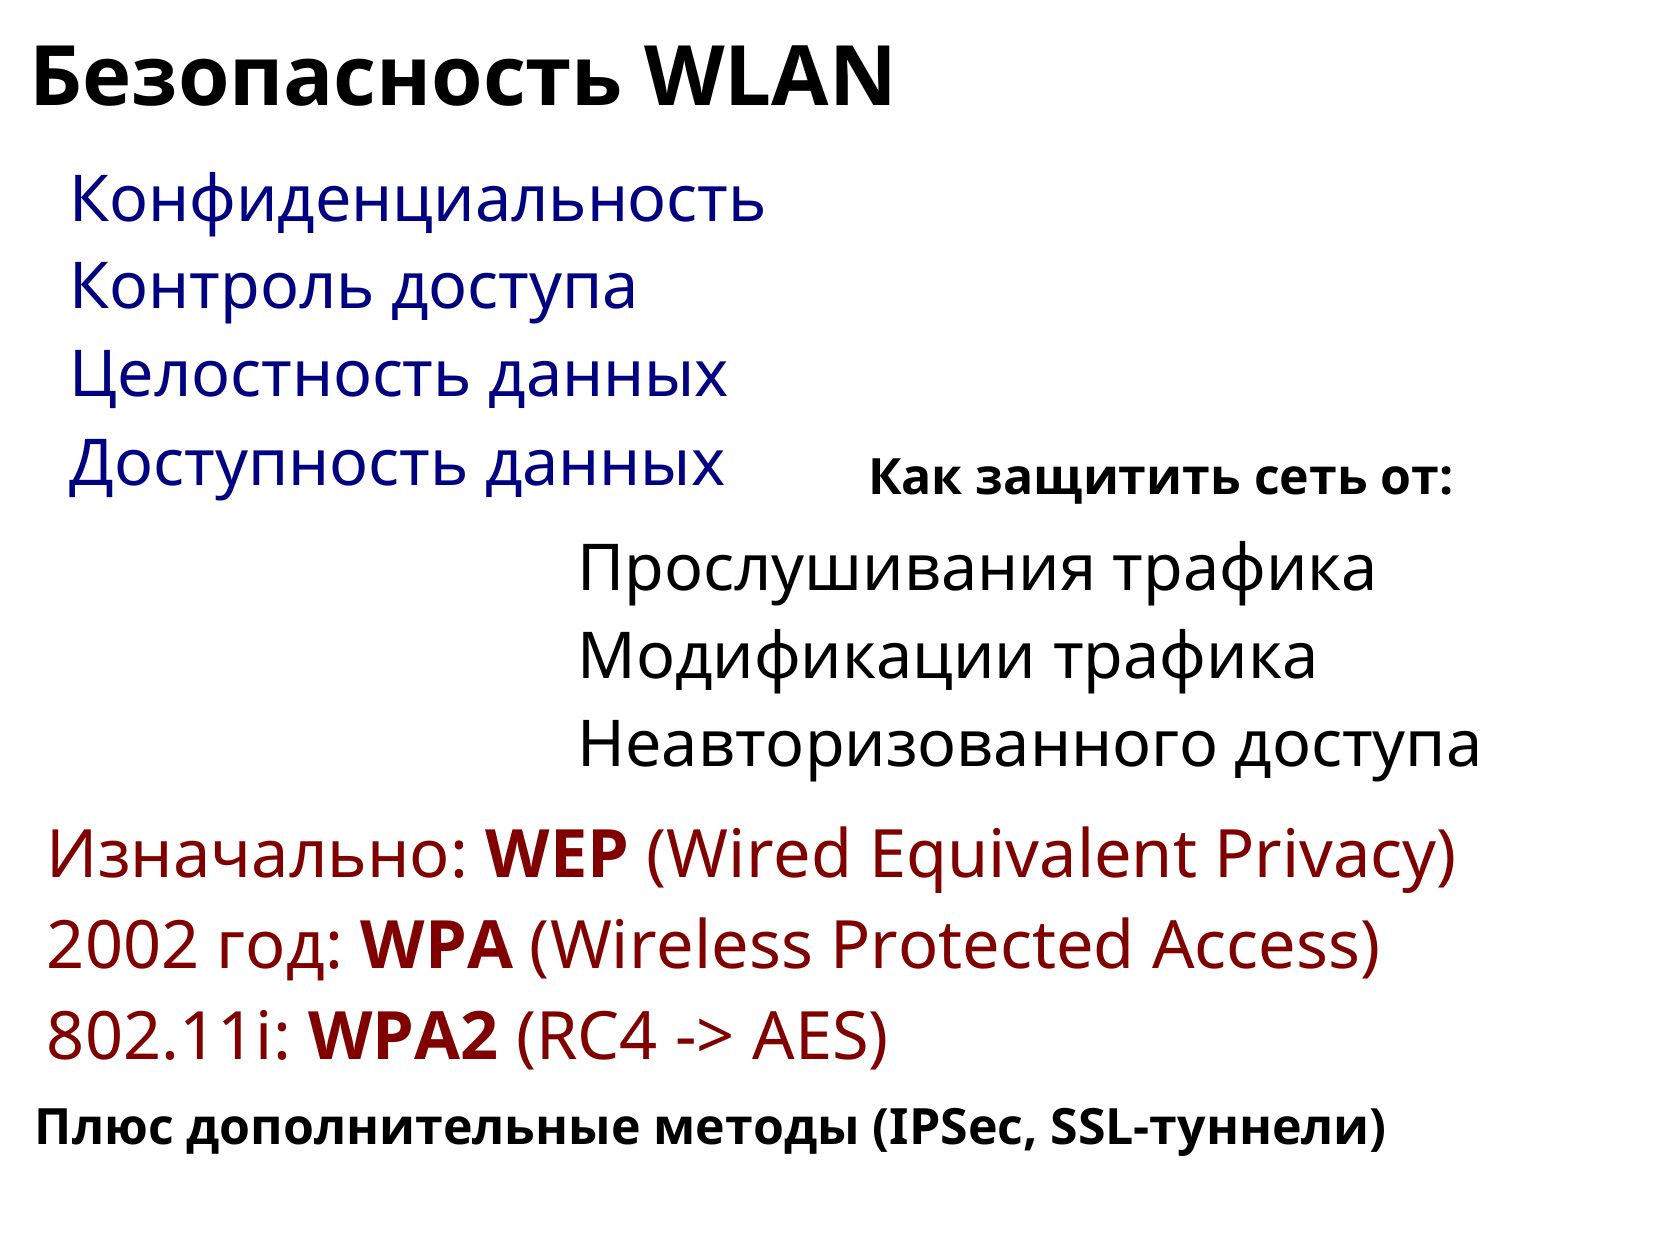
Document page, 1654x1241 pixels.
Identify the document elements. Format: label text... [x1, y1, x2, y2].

text_box Как защитить сеть от: [868, 441, 1501, 502]
text_box Конфиденциальность Контроль доступа Целостность данных Доступность данных [53, 152, 880, 466]
text_box Изначально: WEP (Wired Equivalent Privacy) 2002 год: WPA (Wireless Protected Access) 802.11i: WPA2 (RC4 -> AES) [29, 806, 1636, 1050]
text_box Плюс дополнительные методы (IPSec, SSL-туннели) [34, 1090, 1565, 1152]
text_box Безопасность WLAN [29, 16, 1607, 119]
text_box Прослушивания трафика Модификации трафика Неавторизованного доступа [561, 521, 1595, 756]
